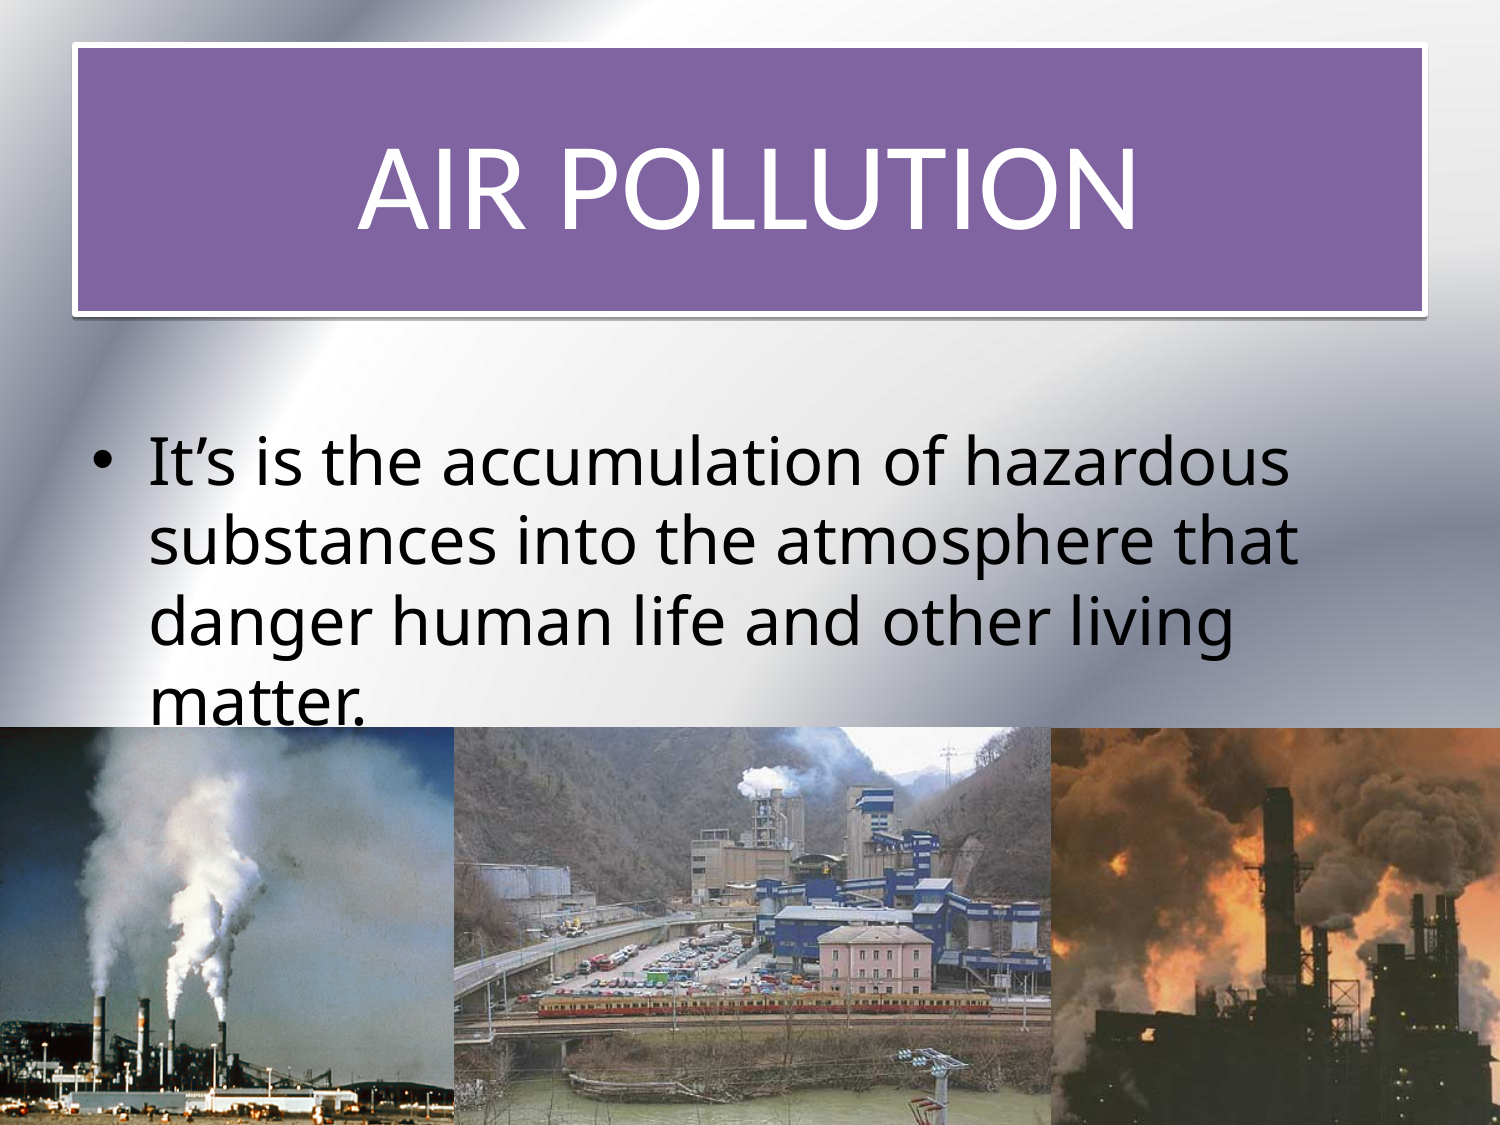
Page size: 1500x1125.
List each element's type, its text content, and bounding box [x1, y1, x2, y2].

title AIR POLLUTION [75, 45, 1425, 315]
picture [0, 0, 1500, 1125]
list It’s is the accumulation of hazardous substances into the atmosphere that danger human life and other living matter. Air pollution can be visible or invisible [76, 410, 1427, 728]
